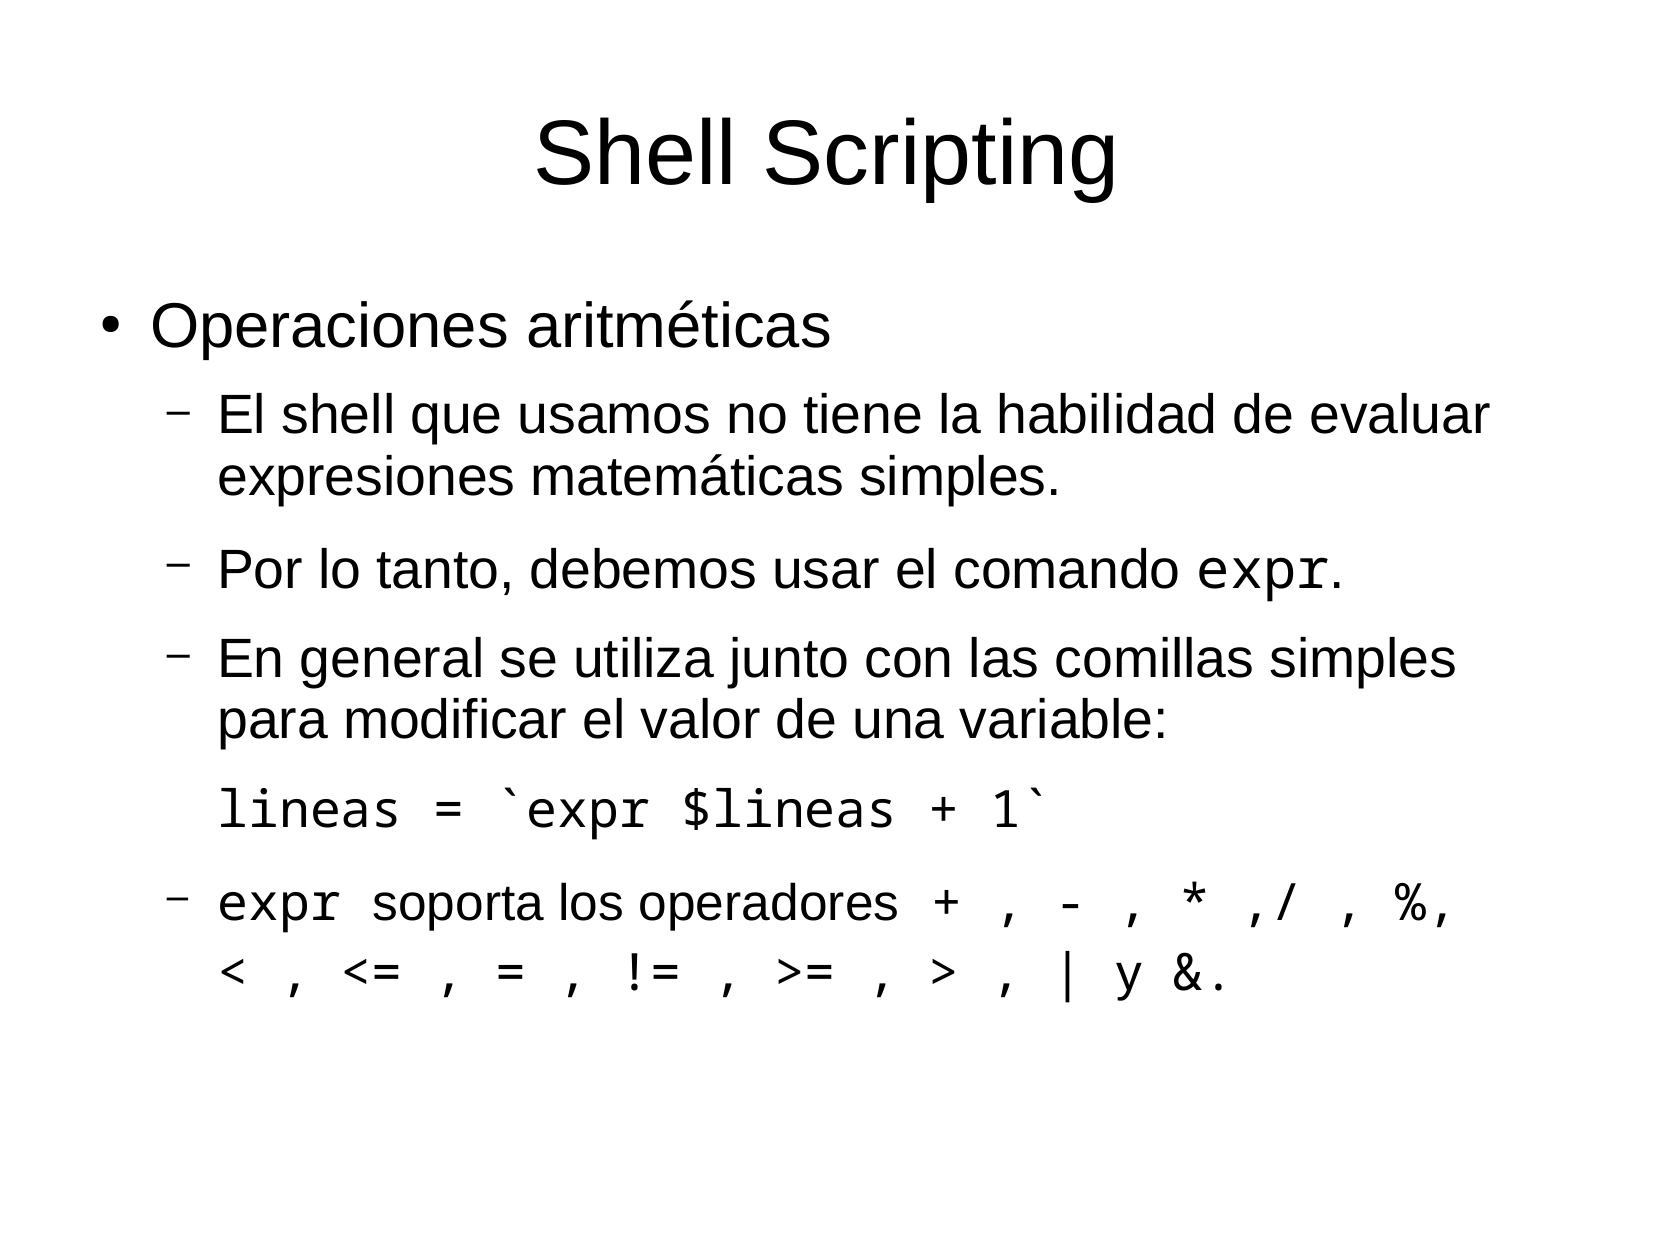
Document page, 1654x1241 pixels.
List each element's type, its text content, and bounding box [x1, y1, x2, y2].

list Operaciones aritméticas El shell que usamos no tiene la habilidad de evaluar expresiones matemáticas simples. Por lo tanto, debemos usar el comando expr. En general se utiliza junto con las comillas simples para modificar el valor de una variable: lineas = `expr $lineas + 1` expr soporta los operadores + , - , * ,/ , %, < , <= , = , != , >= , > , | y &. [82, 290, 1571, 1010]
title Shell Scripting [82, 49, 1571, 257]
